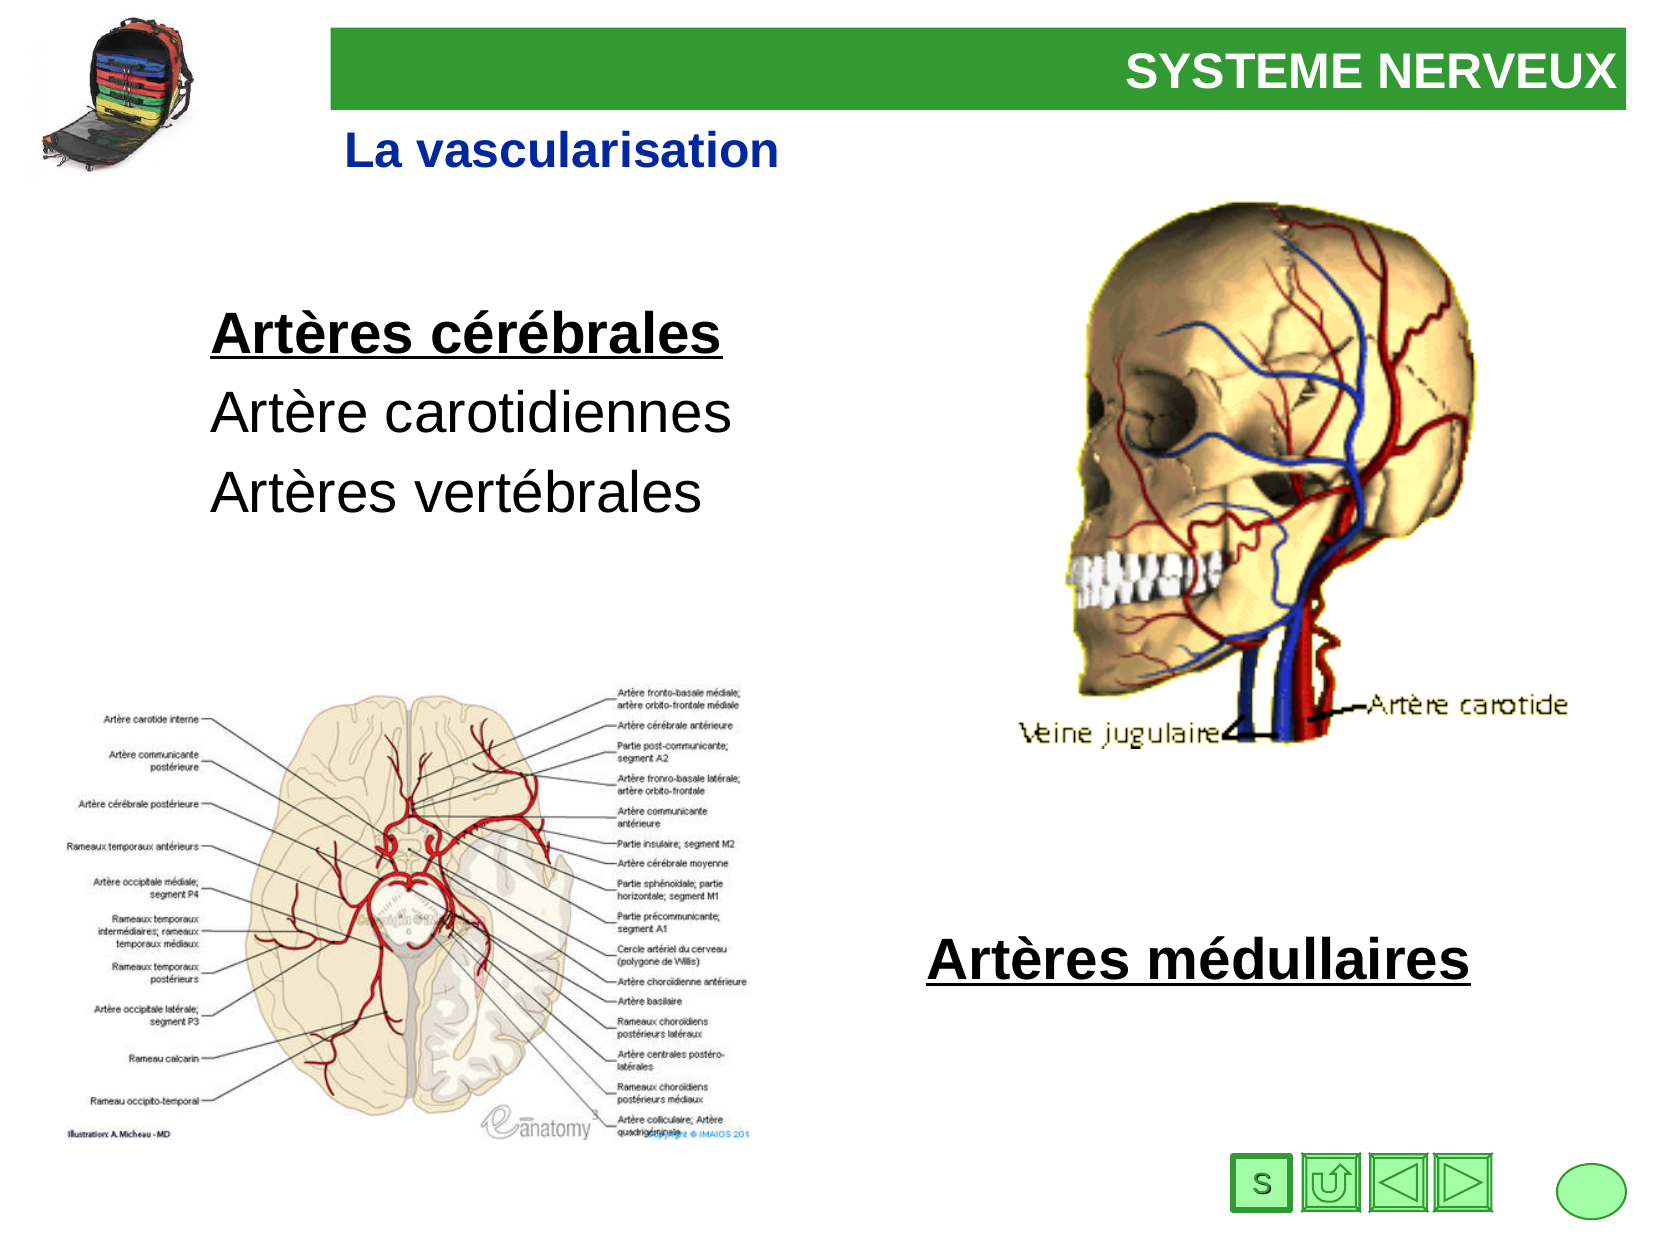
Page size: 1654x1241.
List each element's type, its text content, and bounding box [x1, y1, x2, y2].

text_box Artères médullaires [911, 919, 1628, 1010]
title La vascularisation [329, 110, 1625, 194]
picture [65, 683, 749, 1140]
title SYSTEME NERVEUX [331, 35, 1619, 107]
text_box Artères cérébrales Artère carotidiennes Artères vertébrales [195, 292, 814, 586]
text_box [1556, 1163, 1626, 1220]
picture [1009, 195, 1576, 749]
picture [29, 5, 201, 183]
